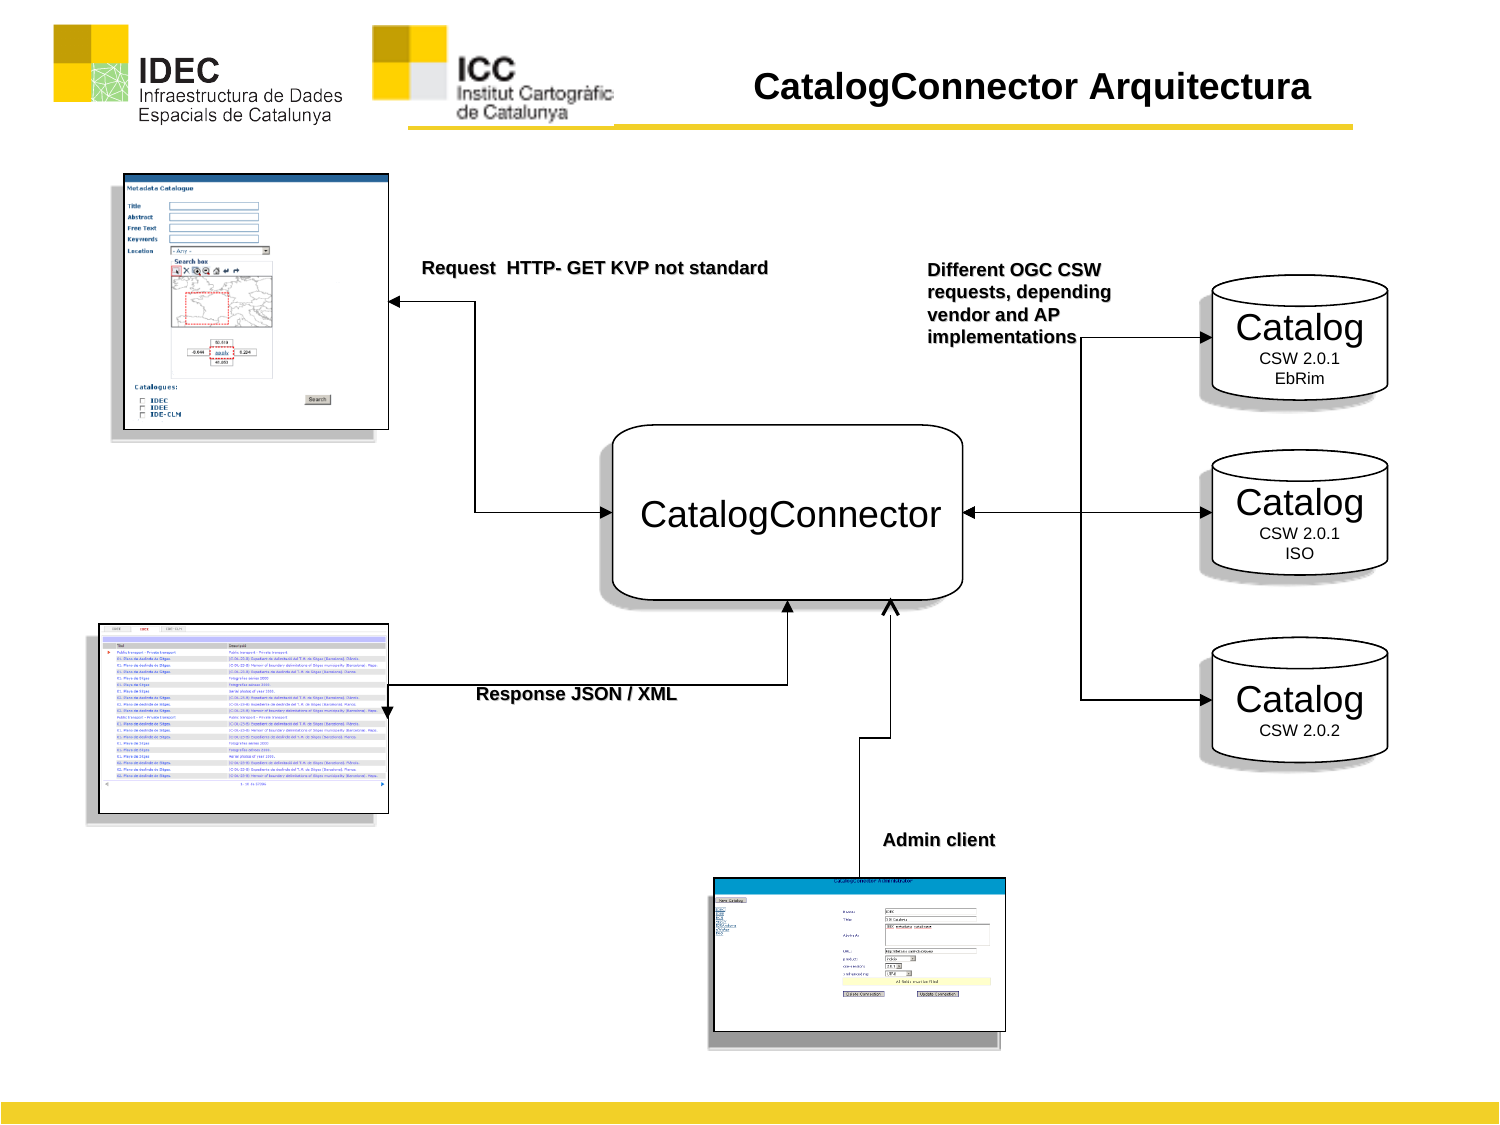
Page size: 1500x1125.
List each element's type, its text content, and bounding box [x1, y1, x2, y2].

text_box Request HTTP- GET KVP not standard [406, 247, 784, 286]
picture [125, 174, 388, 429]
text_box CatalogConnector Arquitectura [738, 54, 1338, 116]
chart [53, 24, 343, 126]
picture [372, 25, 614, 126]
text_box Admin client [867, 820, 1011, 859]
text_box Different OGC CSW requests, depending vendor and AP implementations [912, 249, 1163, 356]
text_box Catalog CSW 2.0.2 [1212, 655, 1388, 763]
picture [99, 624, 388, 813]
picture [714, 895, 1005, 1031]
text_box Response JSON / XML [460, 674, 693, 713]
text_box Catalog CSW 2.0.1 EbRim [1212, 293, 1388, 401]
text_box CatalogConnector [612, 424, 963, 601]
text_box Catalog CSW 2.0.1 ISO [1212, 468, 1388, 576]
text_box [0, 1101, 1500, 1125]
